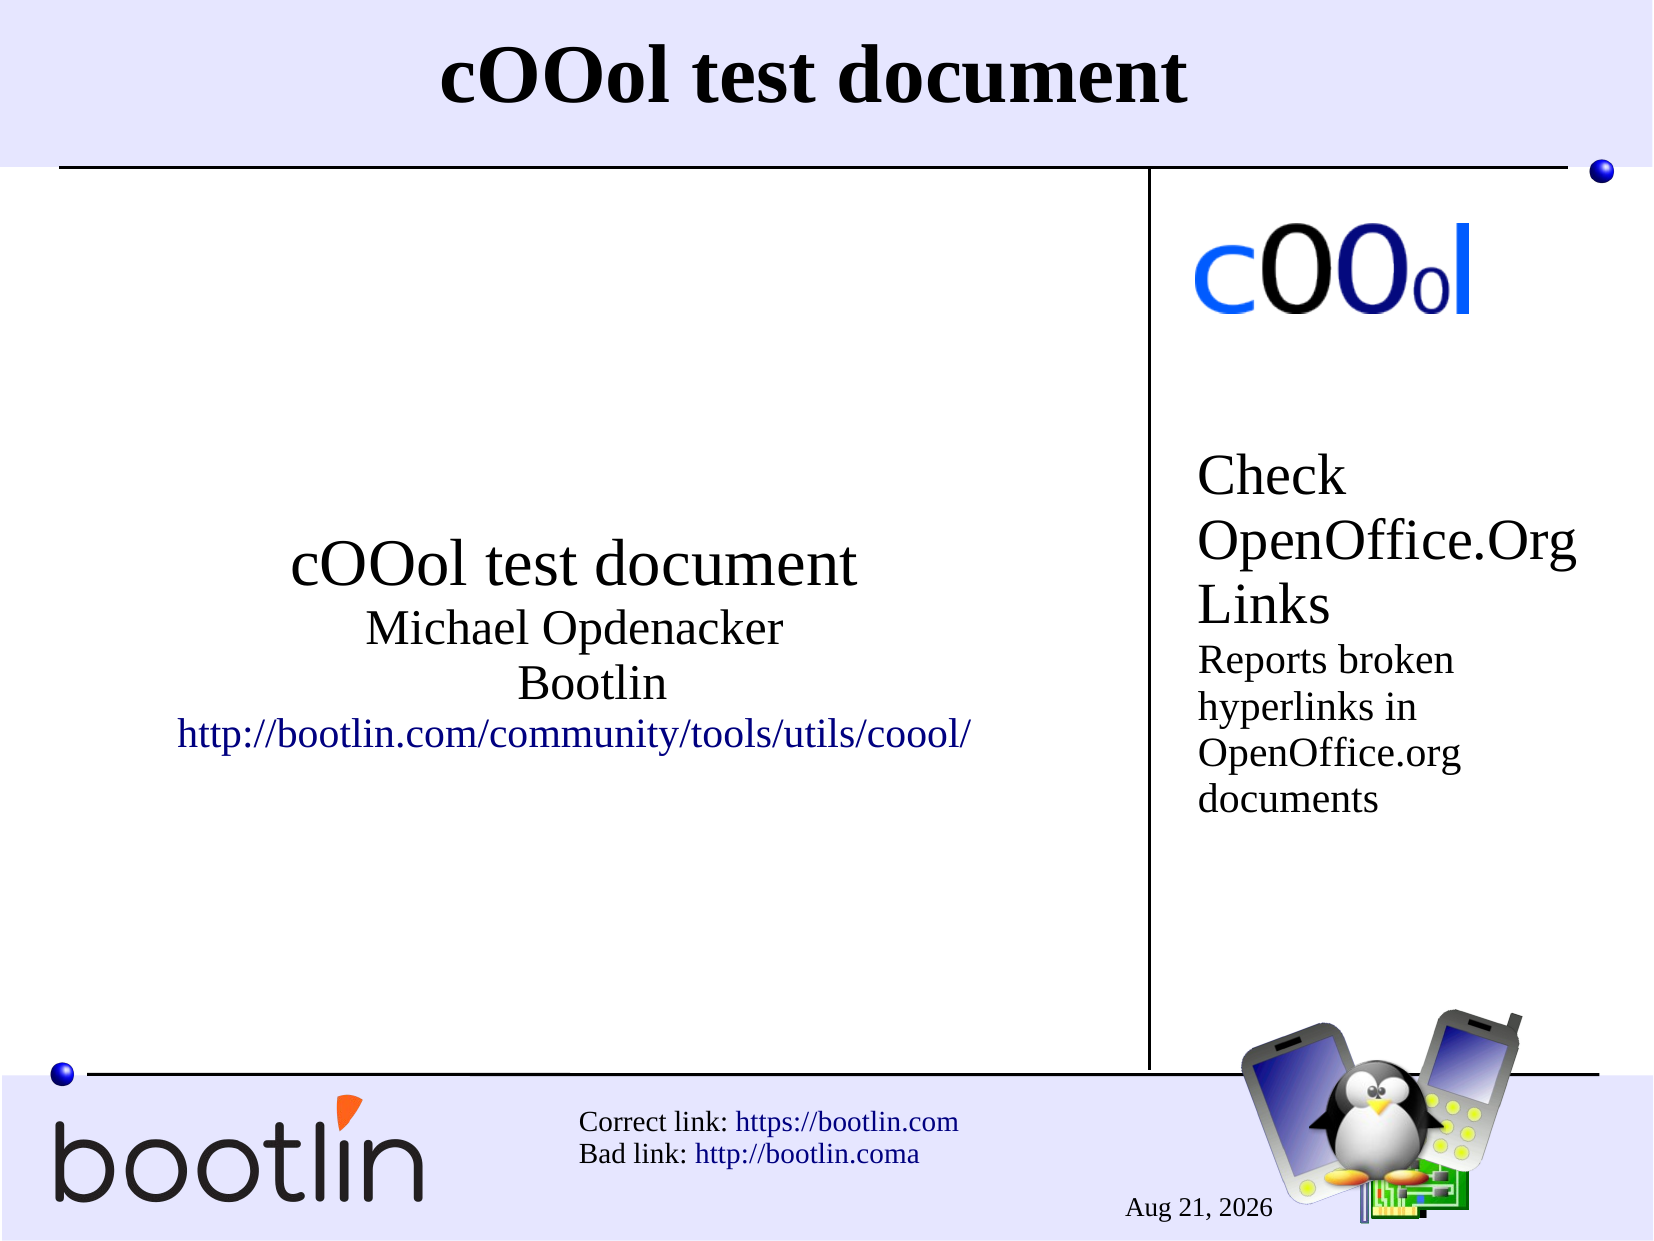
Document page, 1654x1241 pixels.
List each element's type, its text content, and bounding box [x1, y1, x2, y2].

subtitle cOOol test document Michael Opdenacker Bootlin http://bootlin.com/community/tools/utils/coool/ [66, 216, 1048, 1067]
picture [16, 1071, 461, 1241]
title cOOol test document [41, 12, 1588, 138]
picture [1225, 983, 1537, 1241]
picture [1195, 223, 1469, 314]
